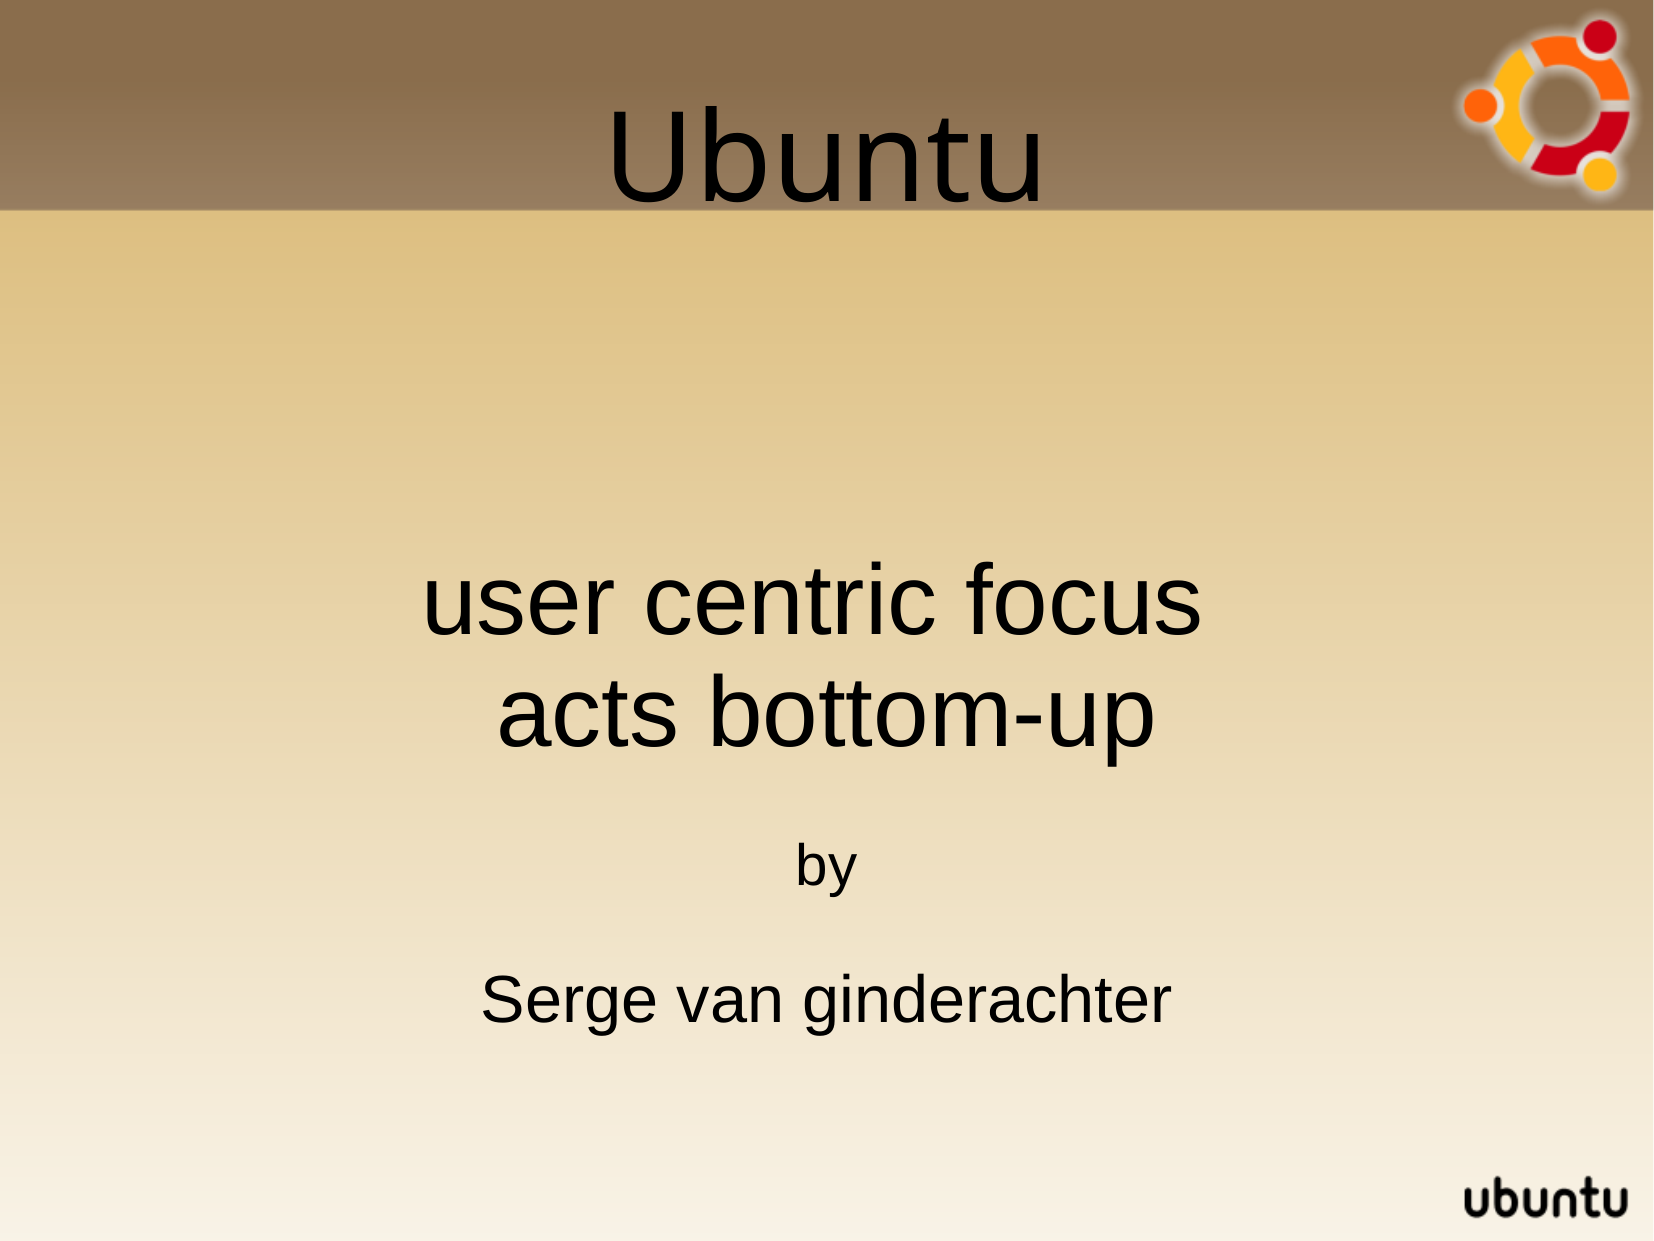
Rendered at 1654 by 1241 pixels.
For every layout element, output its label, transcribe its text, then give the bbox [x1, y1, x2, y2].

subtitle user centric focus acts bottom-up by Serge van ginderachter [82, 462, 1571, 1119]
picture [0, 0, 1654, 1241]
title Ubuntu [82, 49, 1571, 257]
